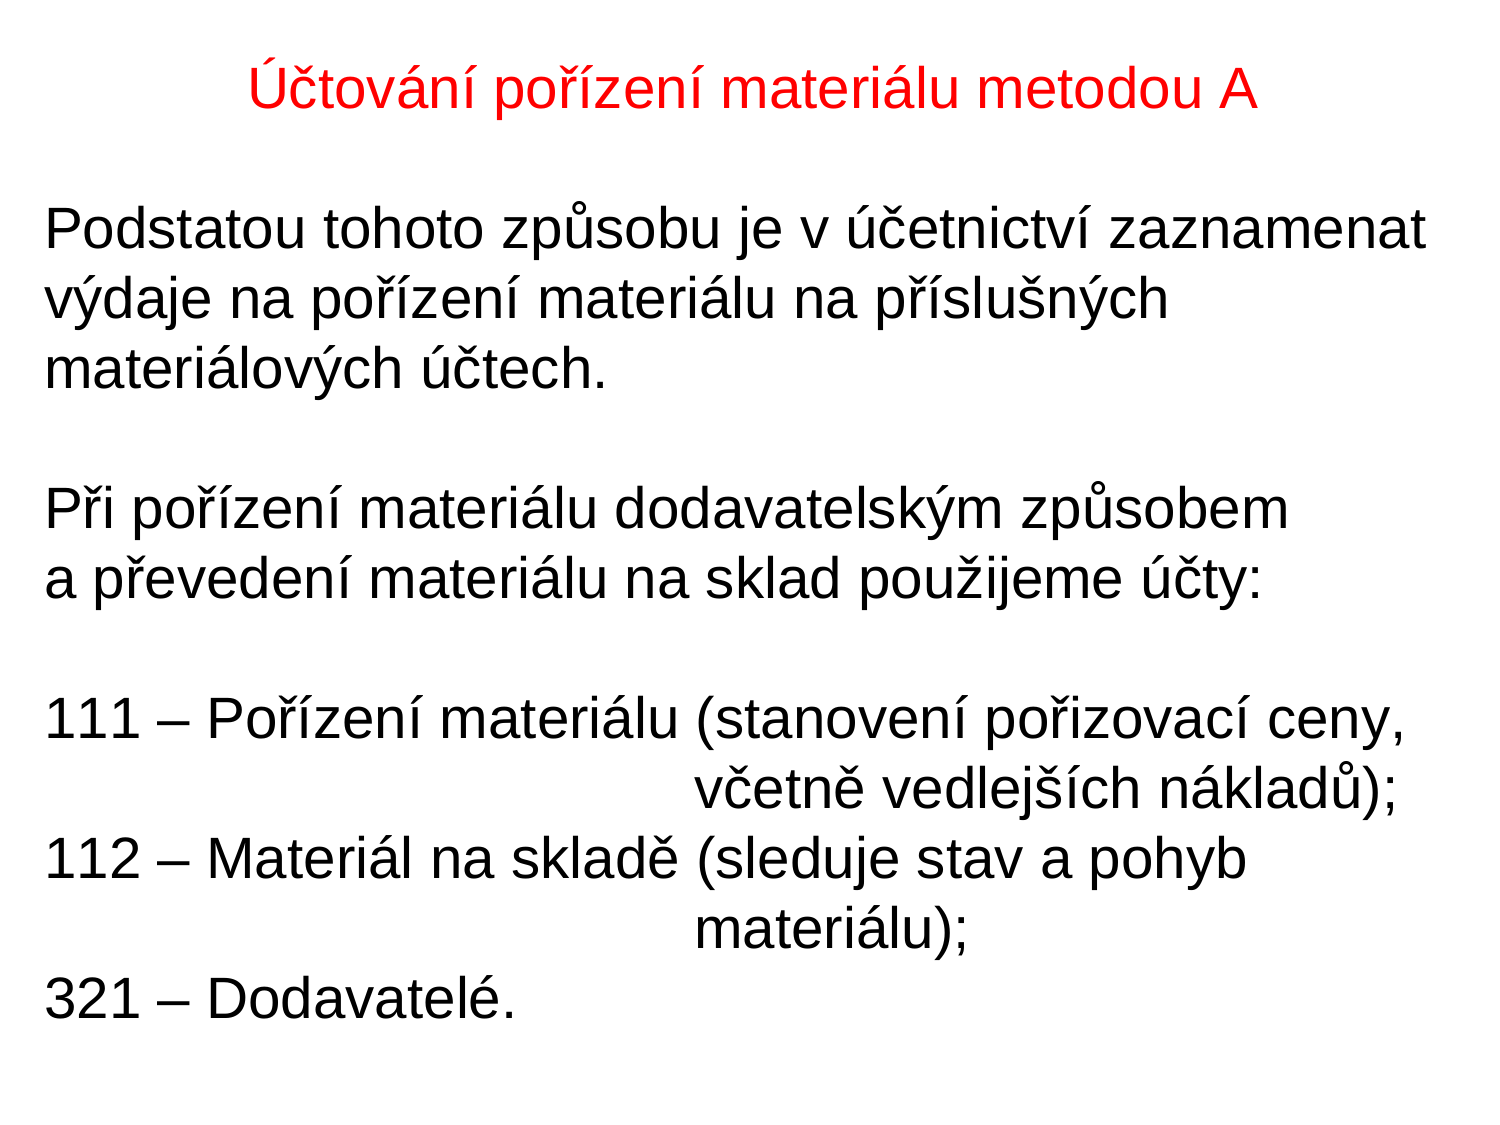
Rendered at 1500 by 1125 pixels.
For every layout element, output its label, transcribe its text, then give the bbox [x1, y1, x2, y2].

text_box Účtování pořízení materiálu metodou A Podstatou tohoto způsobu je v účetnictví zaznamenat výdaje na pořízení materiálu na příslušných materiálových účtech. Při pořízení materiálu dodavatelským způsobem a převedení materiálu na sklad použijeme účty: 111 – Pořízení materiálu (stanovení pořizovací ceny, včetně vedlejších nákladů); 112 – Materiál na skladě (sleduje stav a pohyb materiálu); 321 – Dodavatelé. [29, 42, 1459, 1038]
